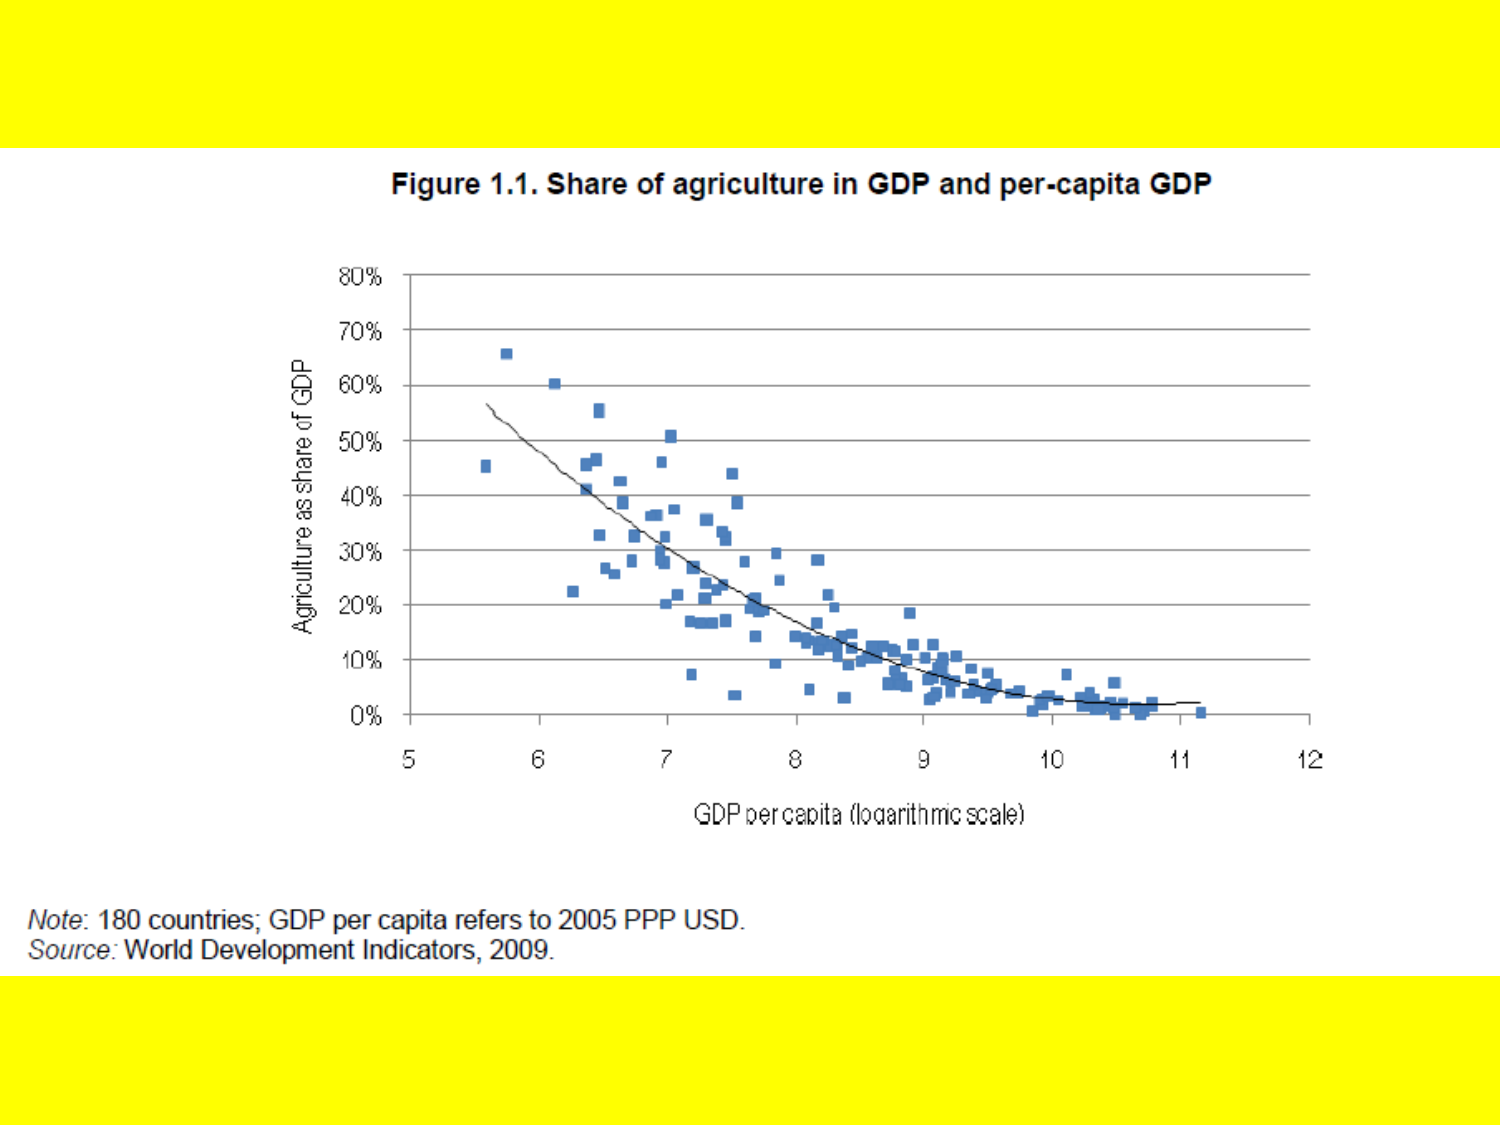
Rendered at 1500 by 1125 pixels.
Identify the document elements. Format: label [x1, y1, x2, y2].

picture [0, 148, 1500, 976]
